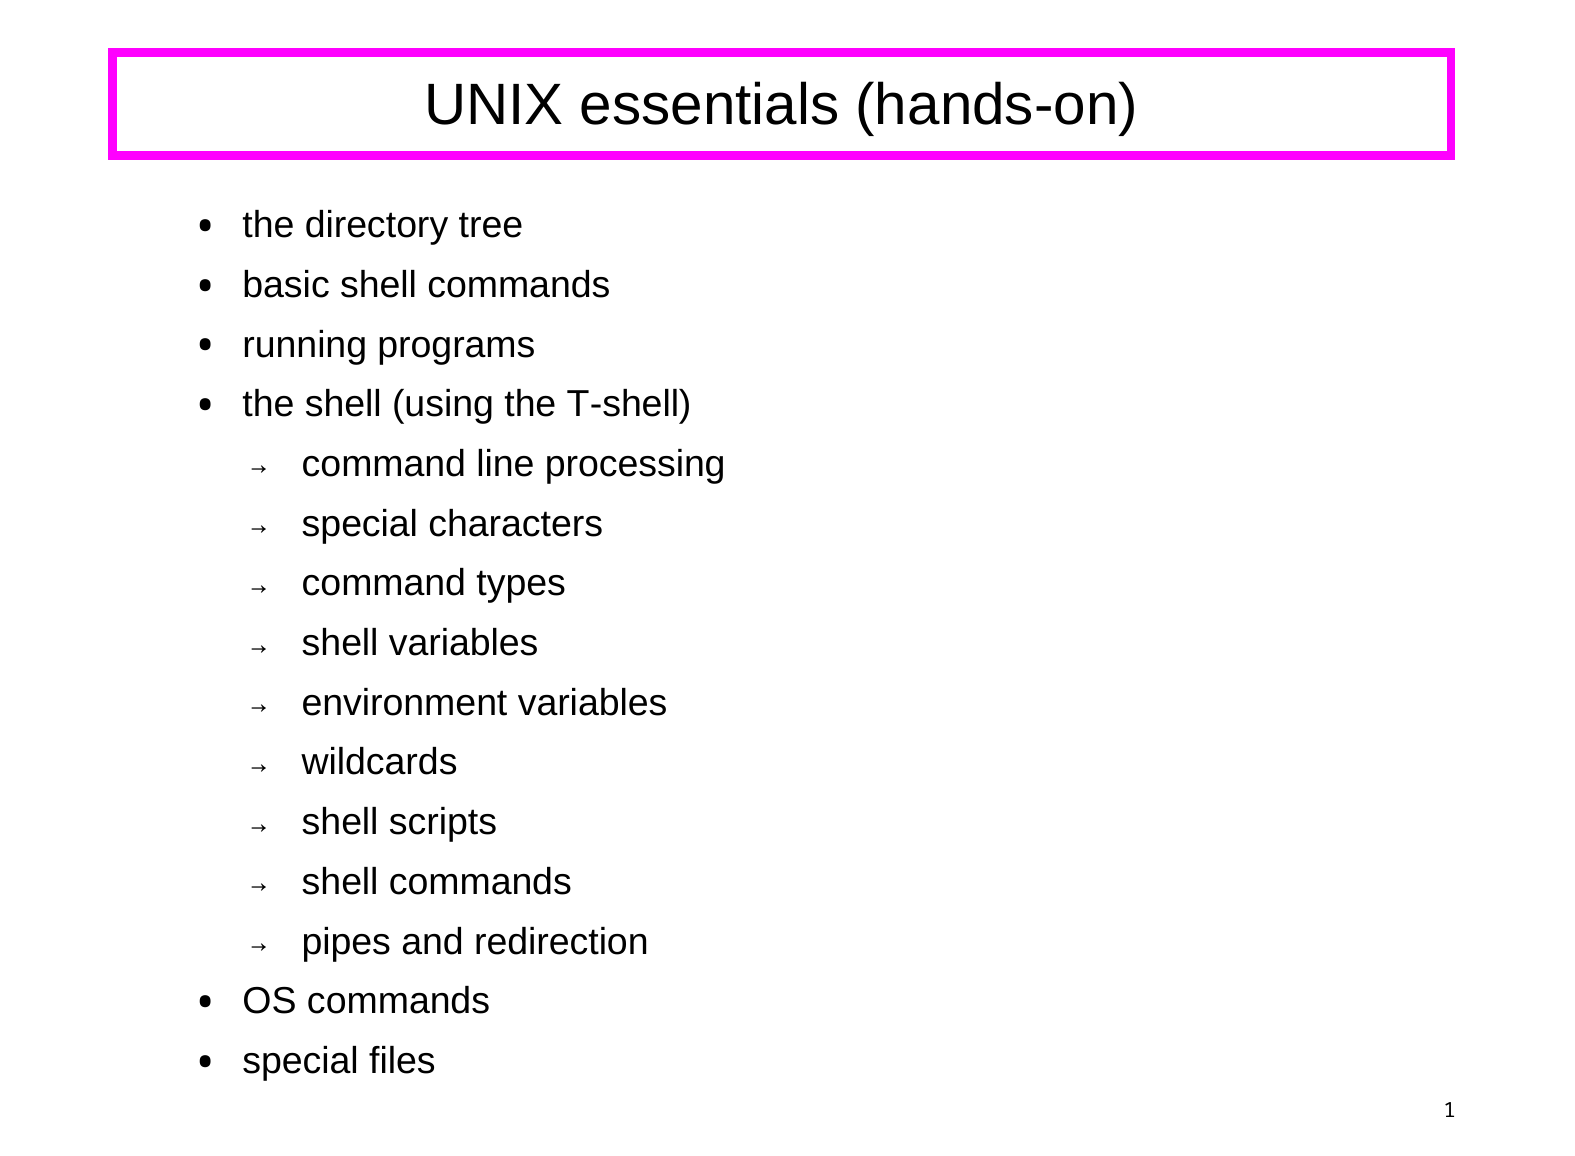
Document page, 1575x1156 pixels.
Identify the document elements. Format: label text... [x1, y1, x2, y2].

list the directory tree basic shell commands running programs the shell (using the T-shell) command line processing special characters command types shell variables environment variables wildcards shell scripts shell commands pipes and redirection OS commands special files [174, 187, 1471, 1097]
title UNIX essentials (hands-on) [112, 52, 1452, 156]
